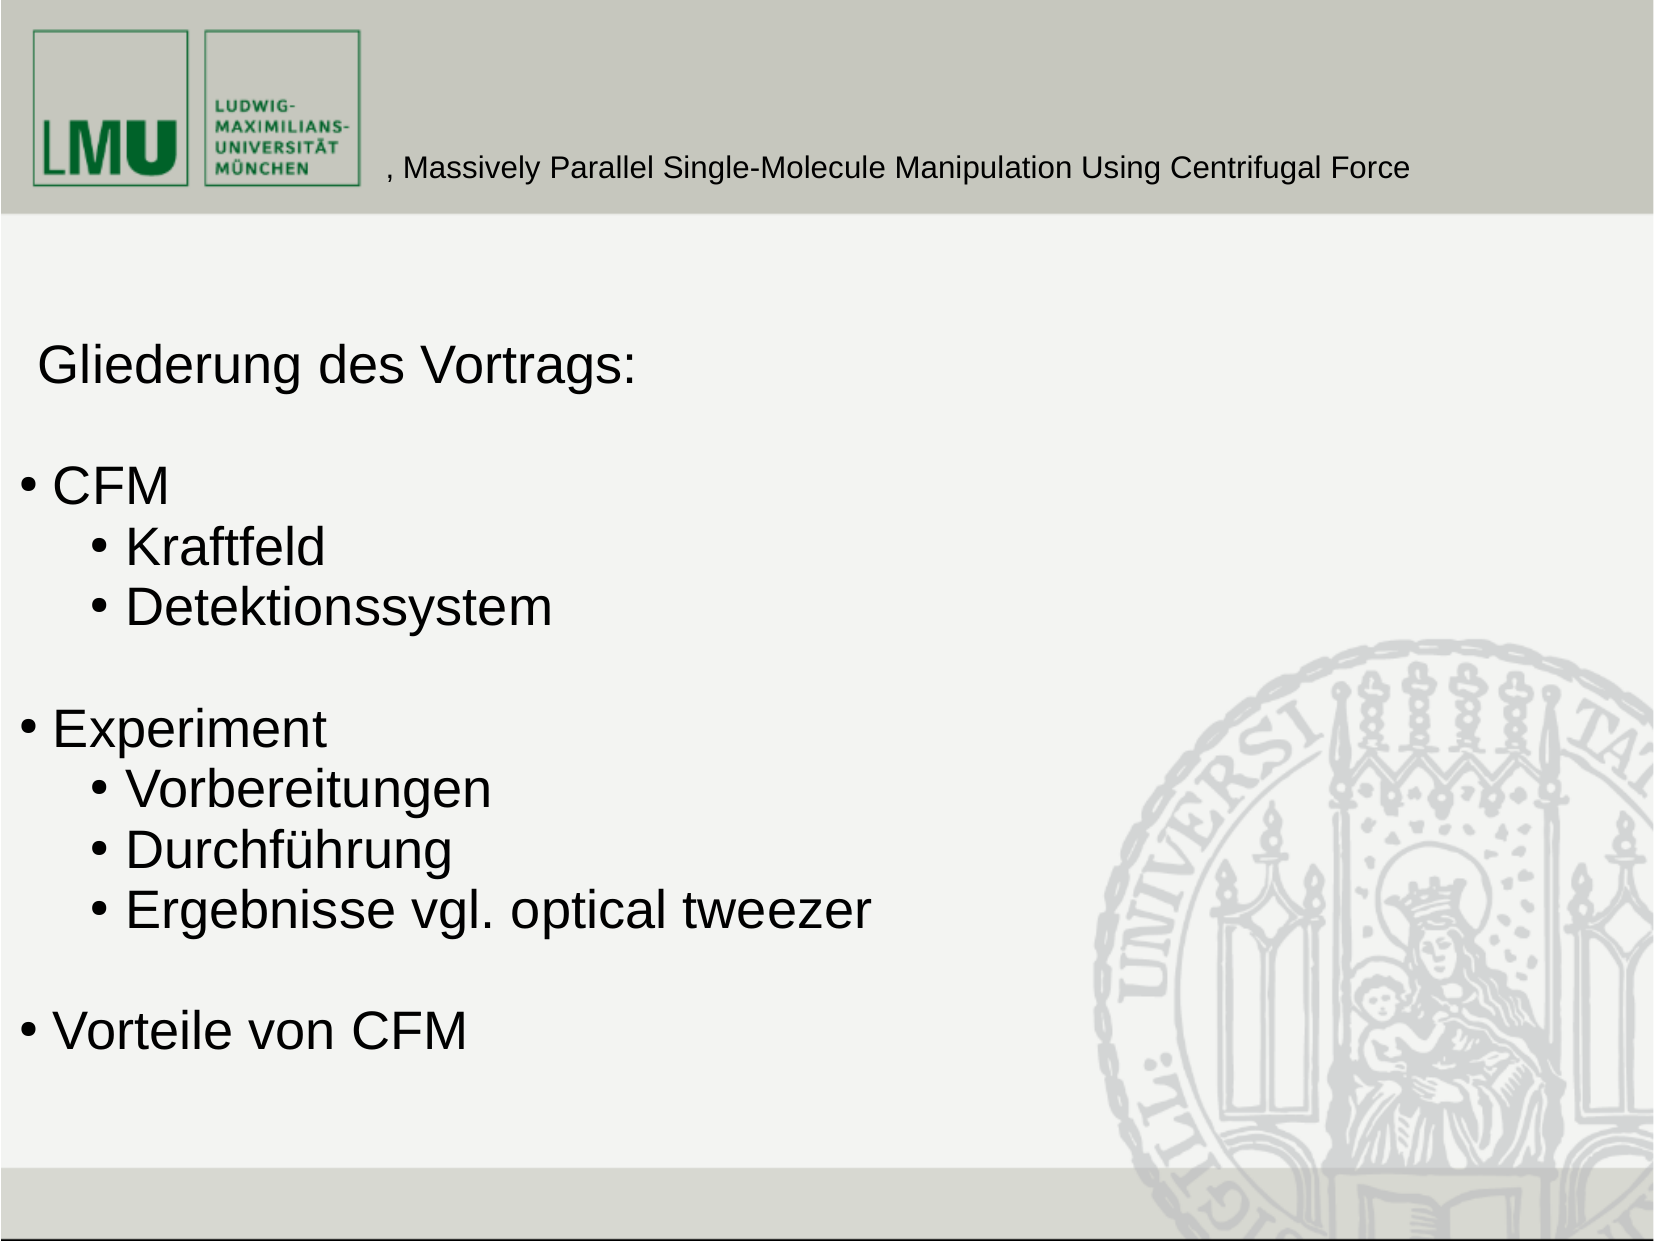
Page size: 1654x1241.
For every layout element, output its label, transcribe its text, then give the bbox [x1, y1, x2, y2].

picture [1, 0, 1654, 1241]
text_box Philipp Lorenz, Massively Parallel Single-Molecule Manipulation Using Centrifugal Force [362, 142, 1619, 213]
subtitle Gliederung des Vortrags: CFM Kraftfeld Detektionssystem Experiment Vorbereitungen Durchführung Ergebnisse vgl. optical tweezer Vorteile von CFM [18, 226, 1626, 1170]
